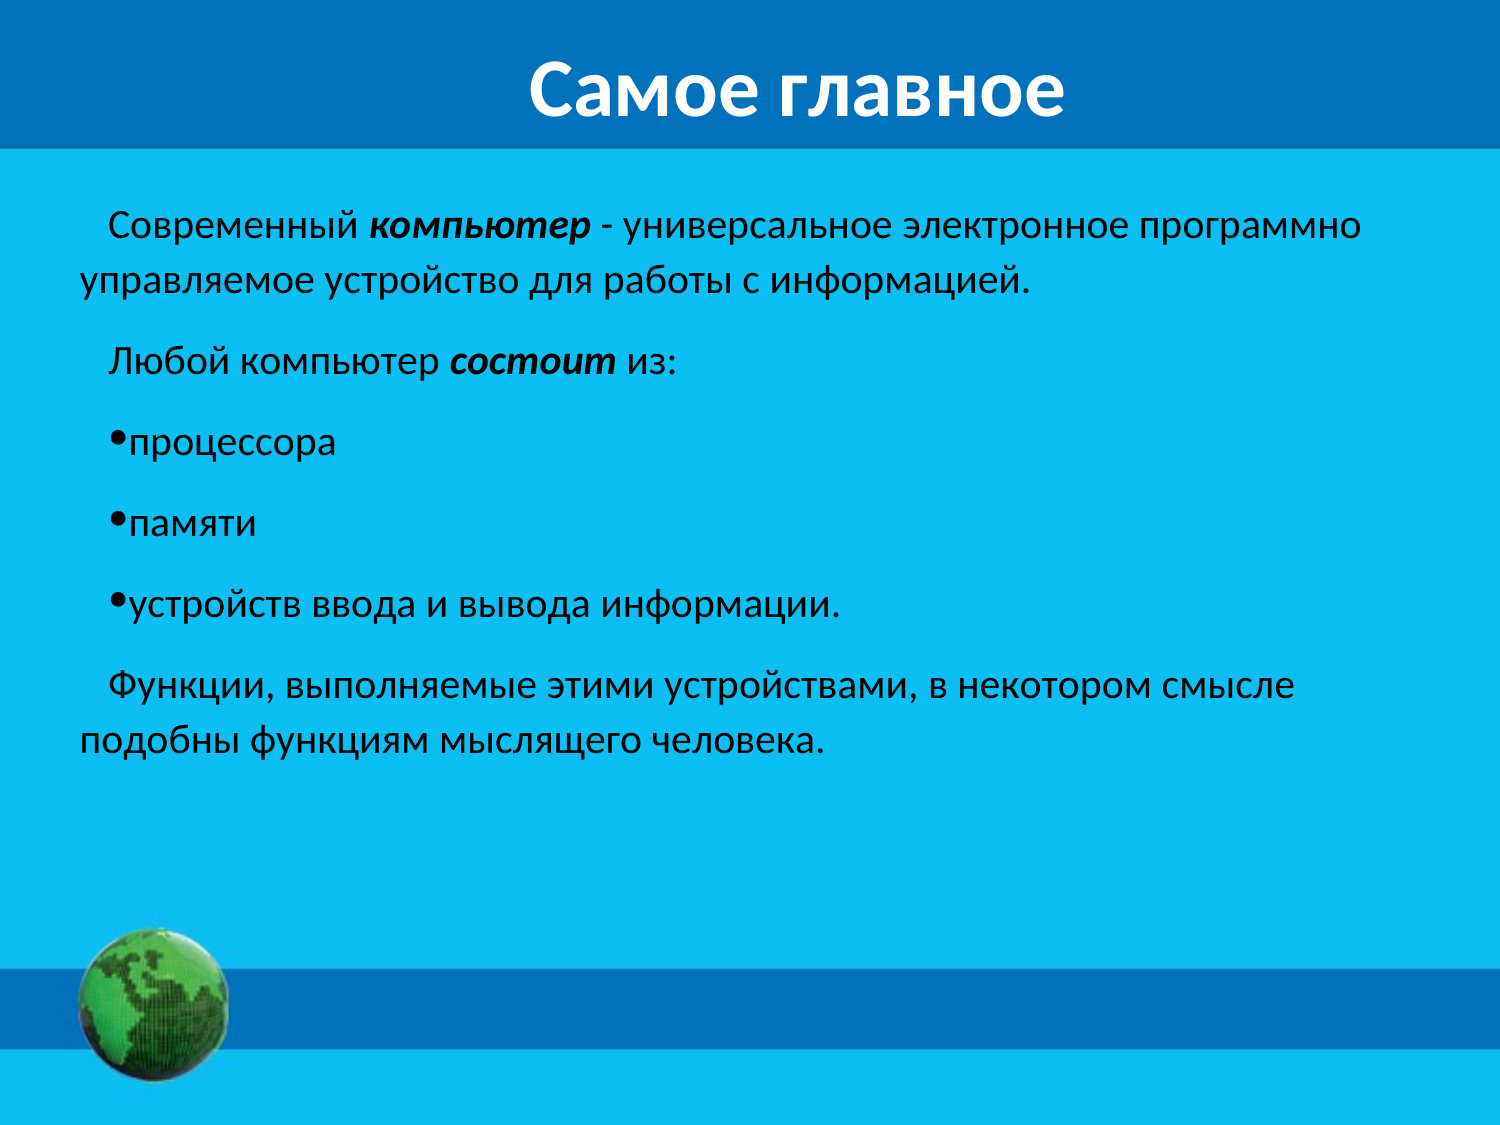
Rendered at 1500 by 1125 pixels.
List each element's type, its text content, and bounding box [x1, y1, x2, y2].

picture [0, 0, 1500, 146]
text_box Современный компьютер - универсальное электронное программно управляемое устройство для работы с информацией. Любой компьютер состоит из: процессора памяти устройств ввода и вывода информации. Функции, выполняемые этими устройствами, в некотором смысле подобны функциям мыслящего человека. [64, 184, 1459, 770]
text_box Самое главное [171, 30, 1426, 135]
picture [0, 924, 1500, 1084]
